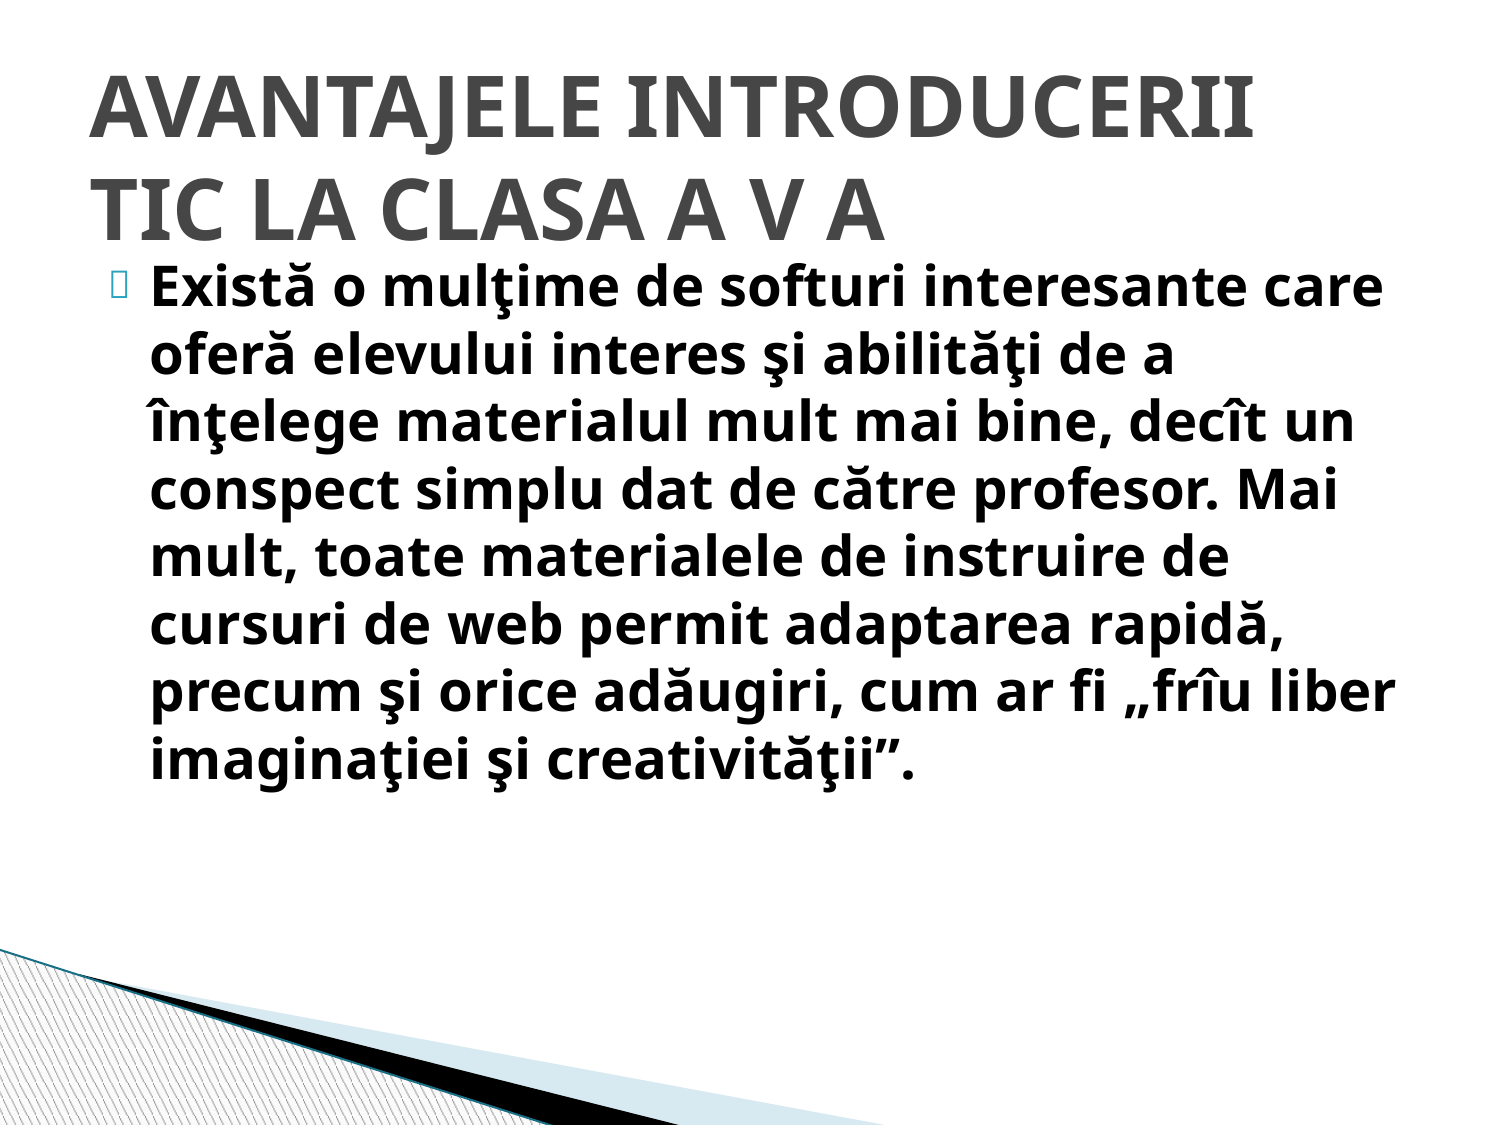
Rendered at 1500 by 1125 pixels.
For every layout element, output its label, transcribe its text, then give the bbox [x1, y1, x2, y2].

title AVANTAJELE INTRODUCERII TIC LA CLASA A V A [75, 45, 1425, 233]
list Există o mulţime de softuri interesante care oferă elevului interes şi abilităţi de a înţelege materialul mult mai bine, decît un conspect simplu dat de către profesor. Mai mult, toate materialele de instruire de cursuri de web permit adaptarea rapidă, precum şi orice adăugiri, cum ar fi „frîu liber imaginaţiei şi creativităţii”. [75, 243, 1425, 986]
picture [0, 952, 543, 1125]
